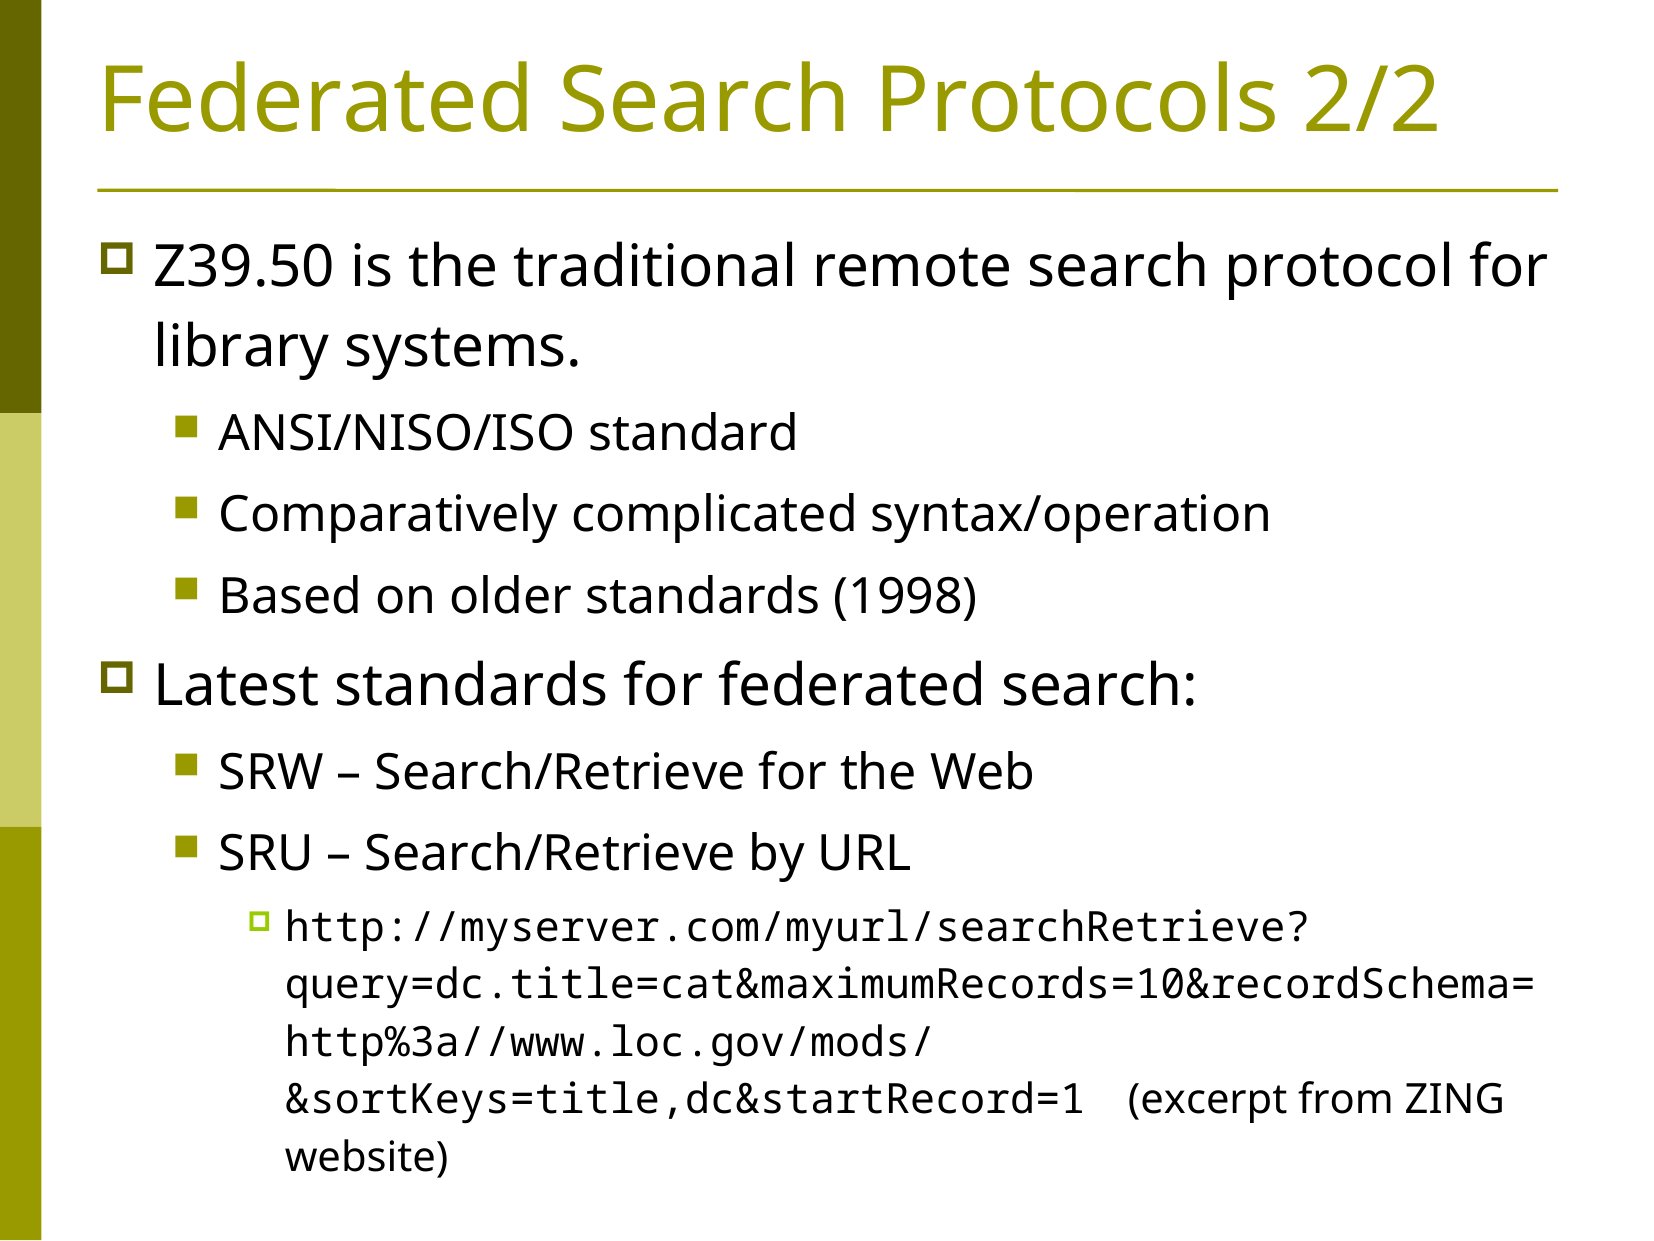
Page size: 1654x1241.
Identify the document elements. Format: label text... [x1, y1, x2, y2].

list Z39.50 is the traditional remote search protocol for library systems. ANSI/NISO/ISO standard Comparatively complicated syntax/operation Based on older standards (1998) Latest standards for federated search: SRW – Search/Retrieve for the Web SRU – Search/Retrieve by URL http://myserver.com/myurl/searchRetrieve?query=dc.title=cat&maximumRecords=10&recordSchema=http%3a//www.loc.gov/mods/&sortKeys=title,dc&startRecord=1 (excerpt from ZING website) [82, 216, 1571, 1109]
title Federated Search Protocols 2/2 [82, 0, 1571, 164]
